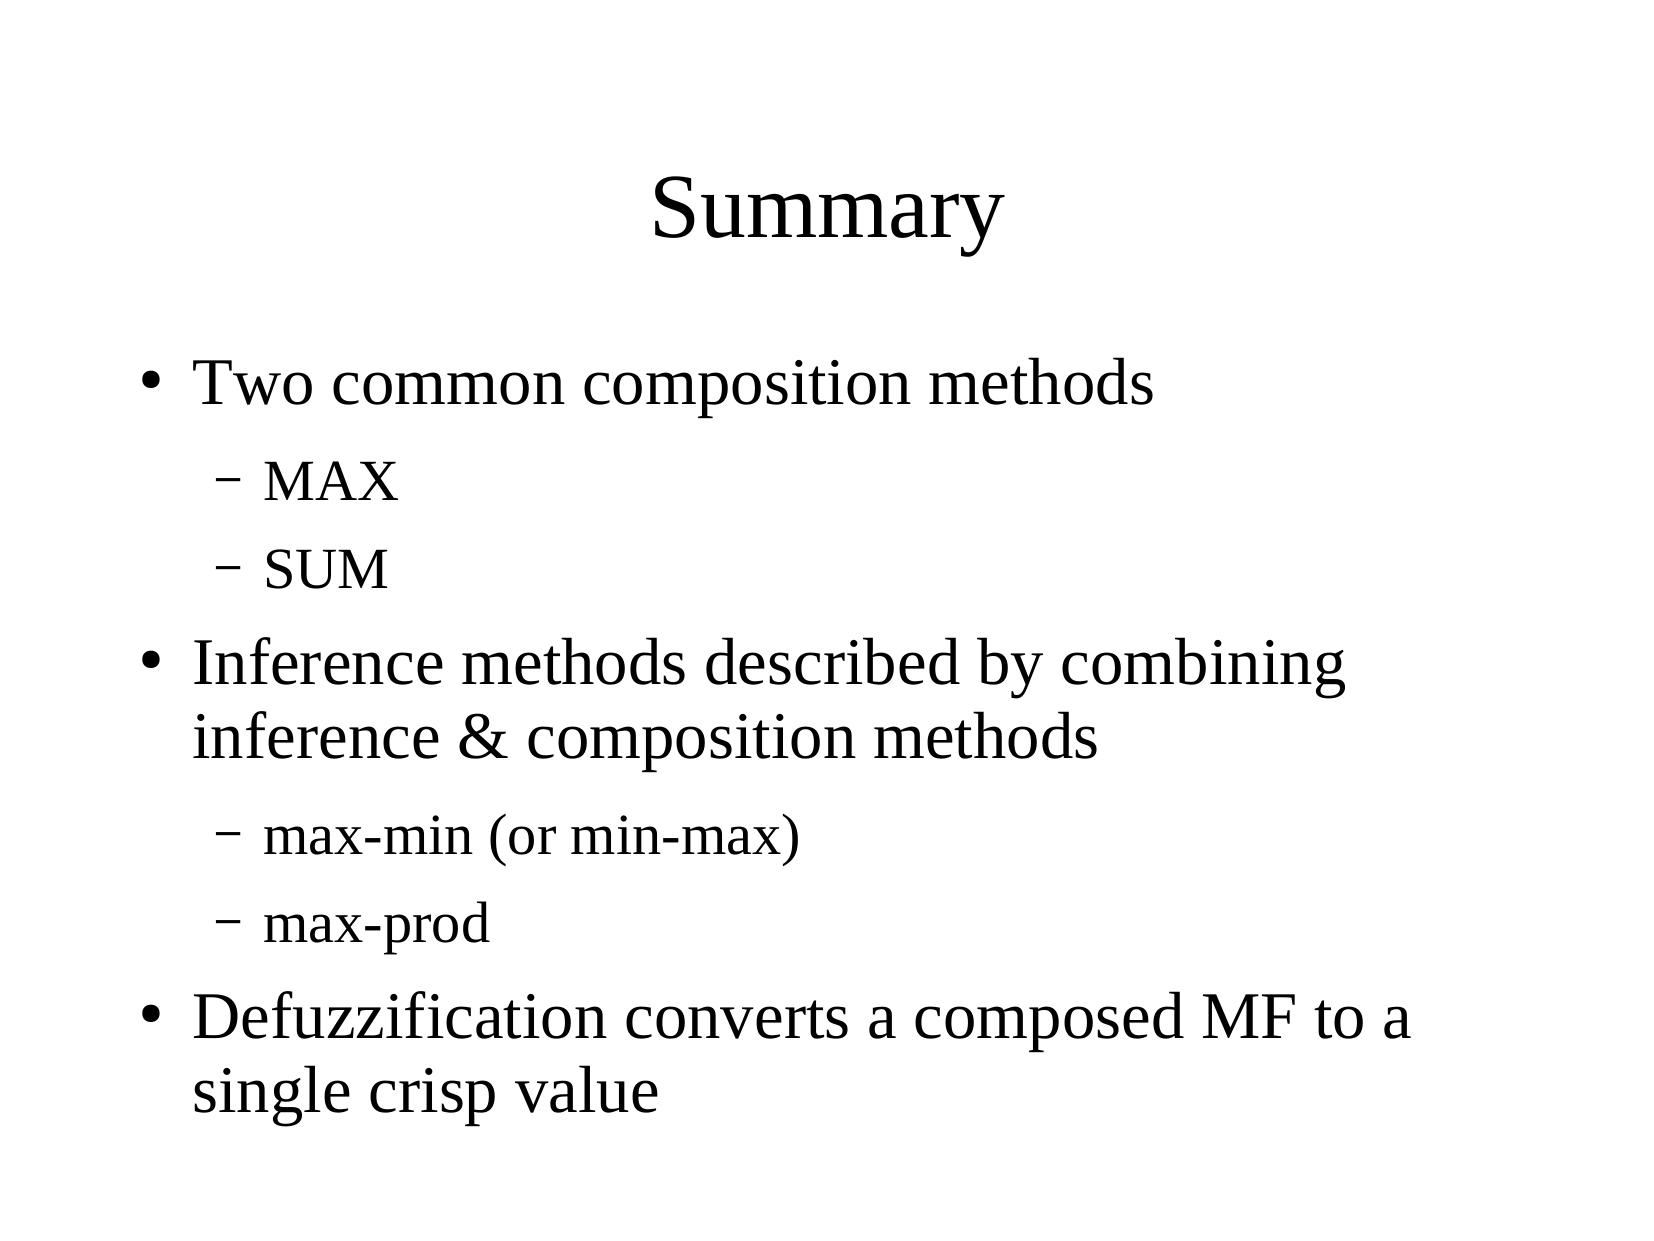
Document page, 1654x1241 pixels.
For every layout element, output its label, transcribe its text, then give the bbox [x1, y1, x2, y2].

list Two common composition methods MAX SUM Inference methods described by combining inference & composition methods max-min (or min-max) max-prod Defuzzification converts a composed MF to a single crisp value [121, 344, 1534, 1131]
title Summary [121, 102, 1534, 311]
